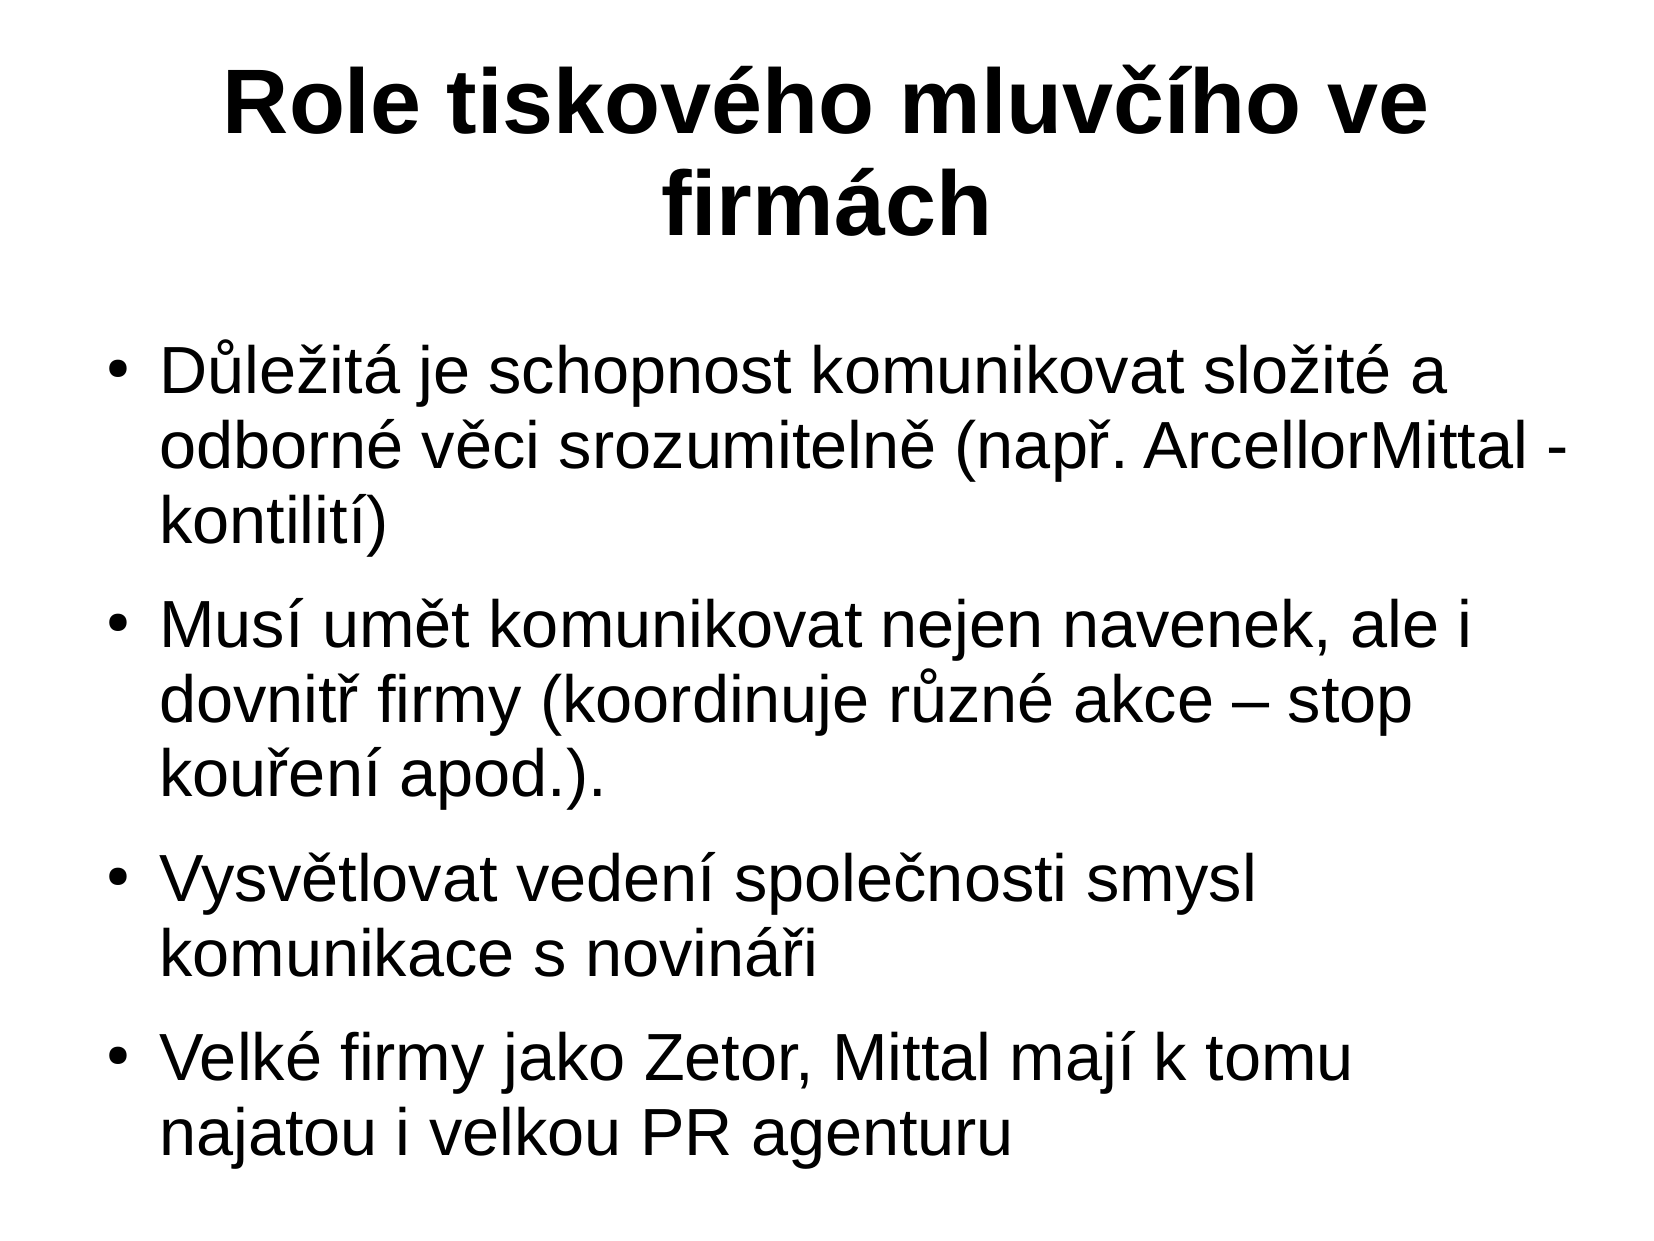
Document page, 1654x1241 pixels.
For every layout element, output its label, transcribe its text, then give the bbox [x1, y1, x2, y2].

title Role tiskového mluvčího ve firmách [82, 49, 1571, 257]
list Důležitá je schopnost komunikovat složité a odborné věci srozumitelně (např. ArcellorMittal - kontilití) Musí umět komunikovat nejen navenek, ale i dovnitř firmy (koordinuje různé akce – stop kouření apod.). Vysvětlovat vedení společnosti smysl komunikace s novináři Velké firmy jako Zetor, Mittal mají k tomu najatou i velkou PR agenturu [88, 333, 1577, 1170]
